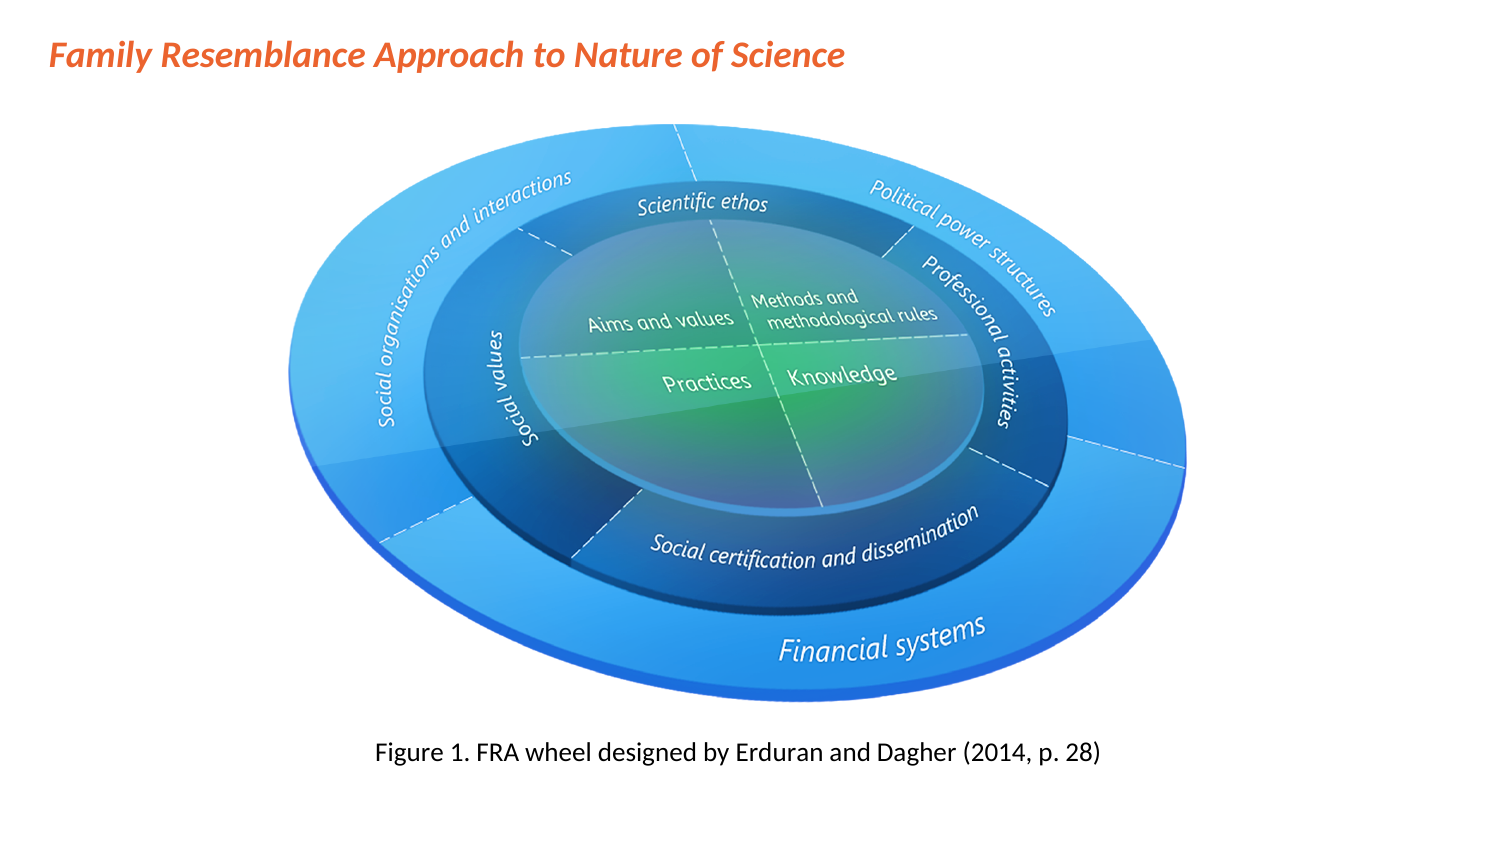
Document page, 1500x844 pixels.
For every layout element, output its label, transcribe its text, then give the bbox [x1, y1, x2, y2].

list Family Resemblance Approach to Nature of Science [33, 27, 1416, 108]
text_box Figure 1. FRA wheel designed by Erduran and Dagher (2014, p. 28) [360, 726, 1193, 777]
picture [227, 108, 1255, 777]
